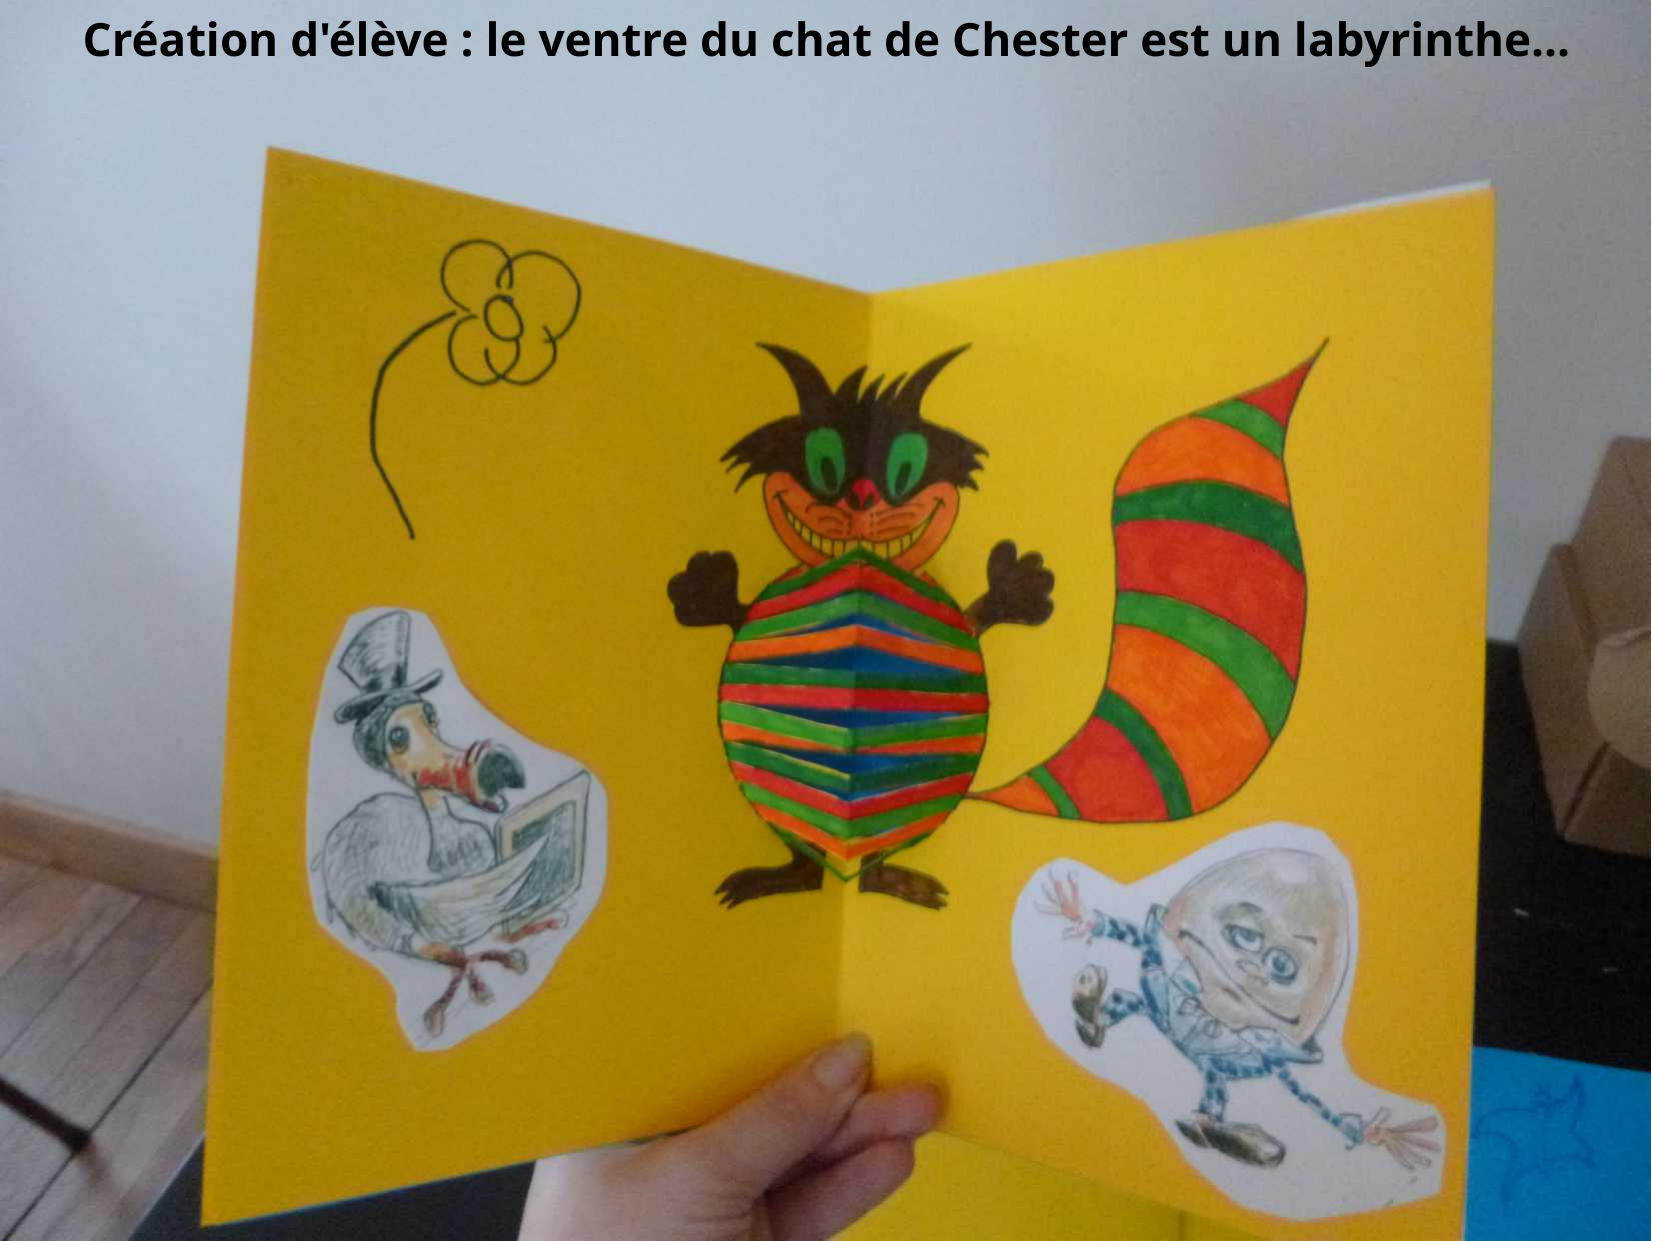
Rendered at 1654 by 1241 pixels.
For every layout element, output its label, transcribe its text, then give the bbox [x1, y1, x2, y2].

text_box Création d'élève : le ventre du chat de Chester est un labyrinthe... [0, 0, 1654, 73]
picture [0, 73, 1651, 1241]
